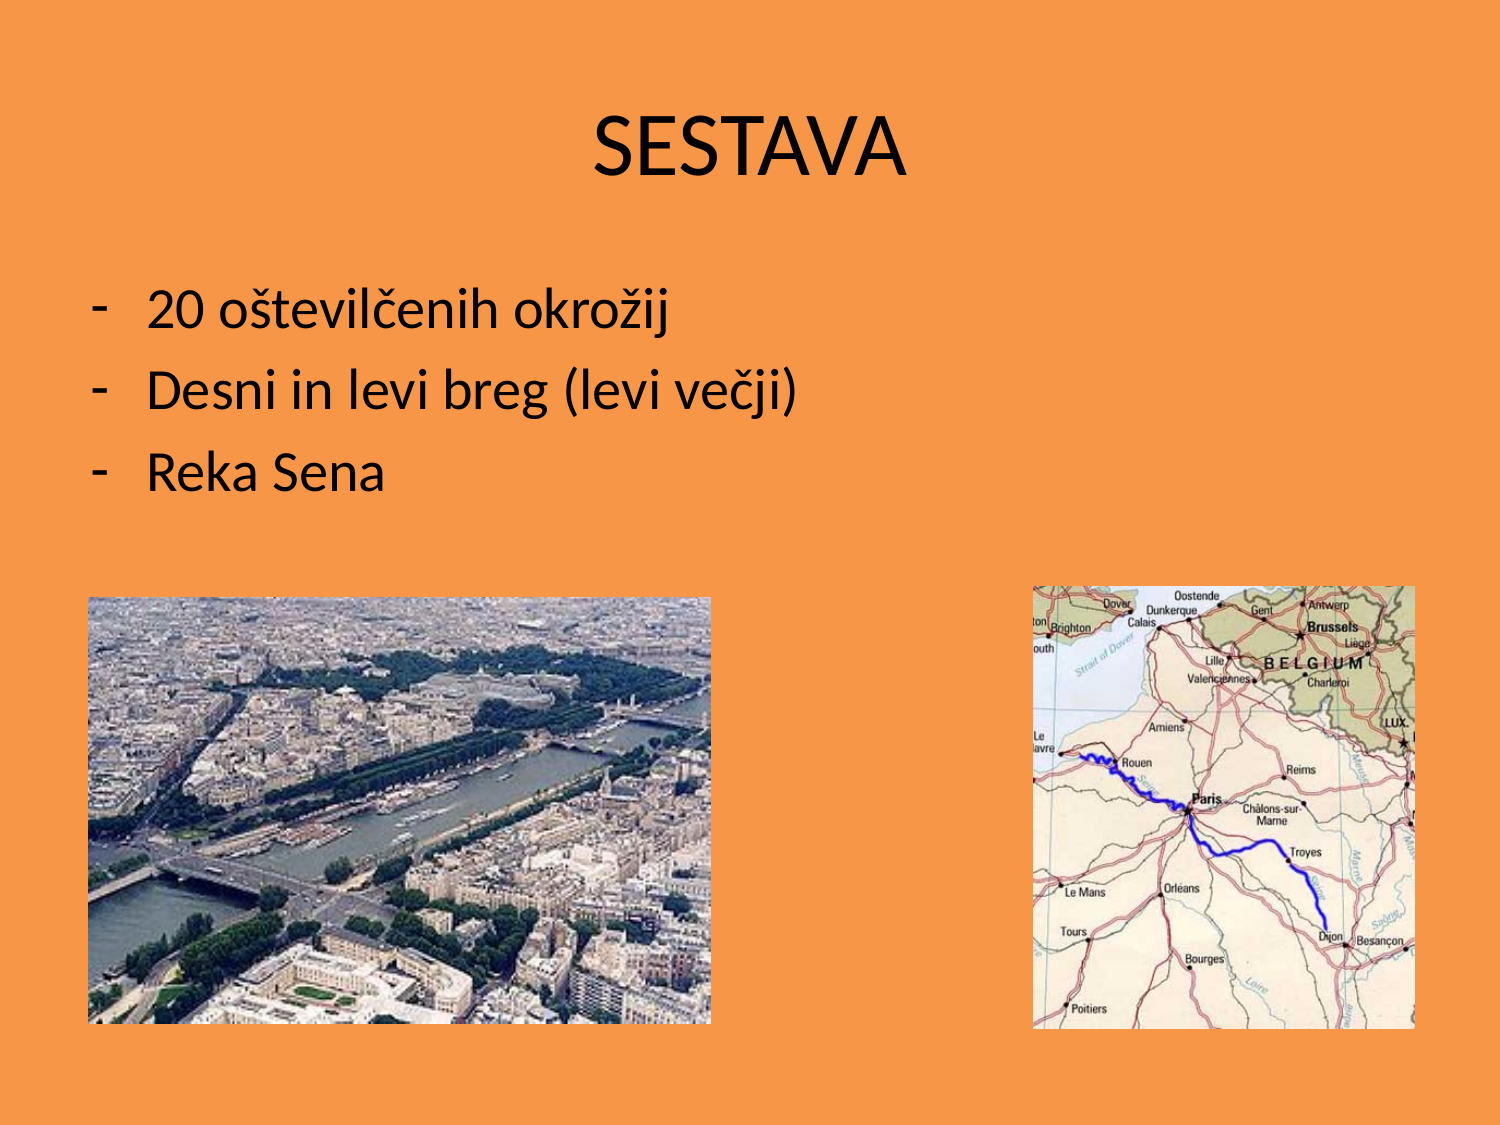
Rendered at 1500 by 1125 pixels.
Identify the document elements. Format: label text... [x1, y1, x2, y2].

title SESTAVA [75, 45, 1425, 233]
picture [88, 597, 711, 1024]
picture [1033, 586, 1415, 1029]
list 20 oštevilčenih okrožij Desni in levi breg (levi večji) Reka Sena [75, 262, 1425, 1005]
